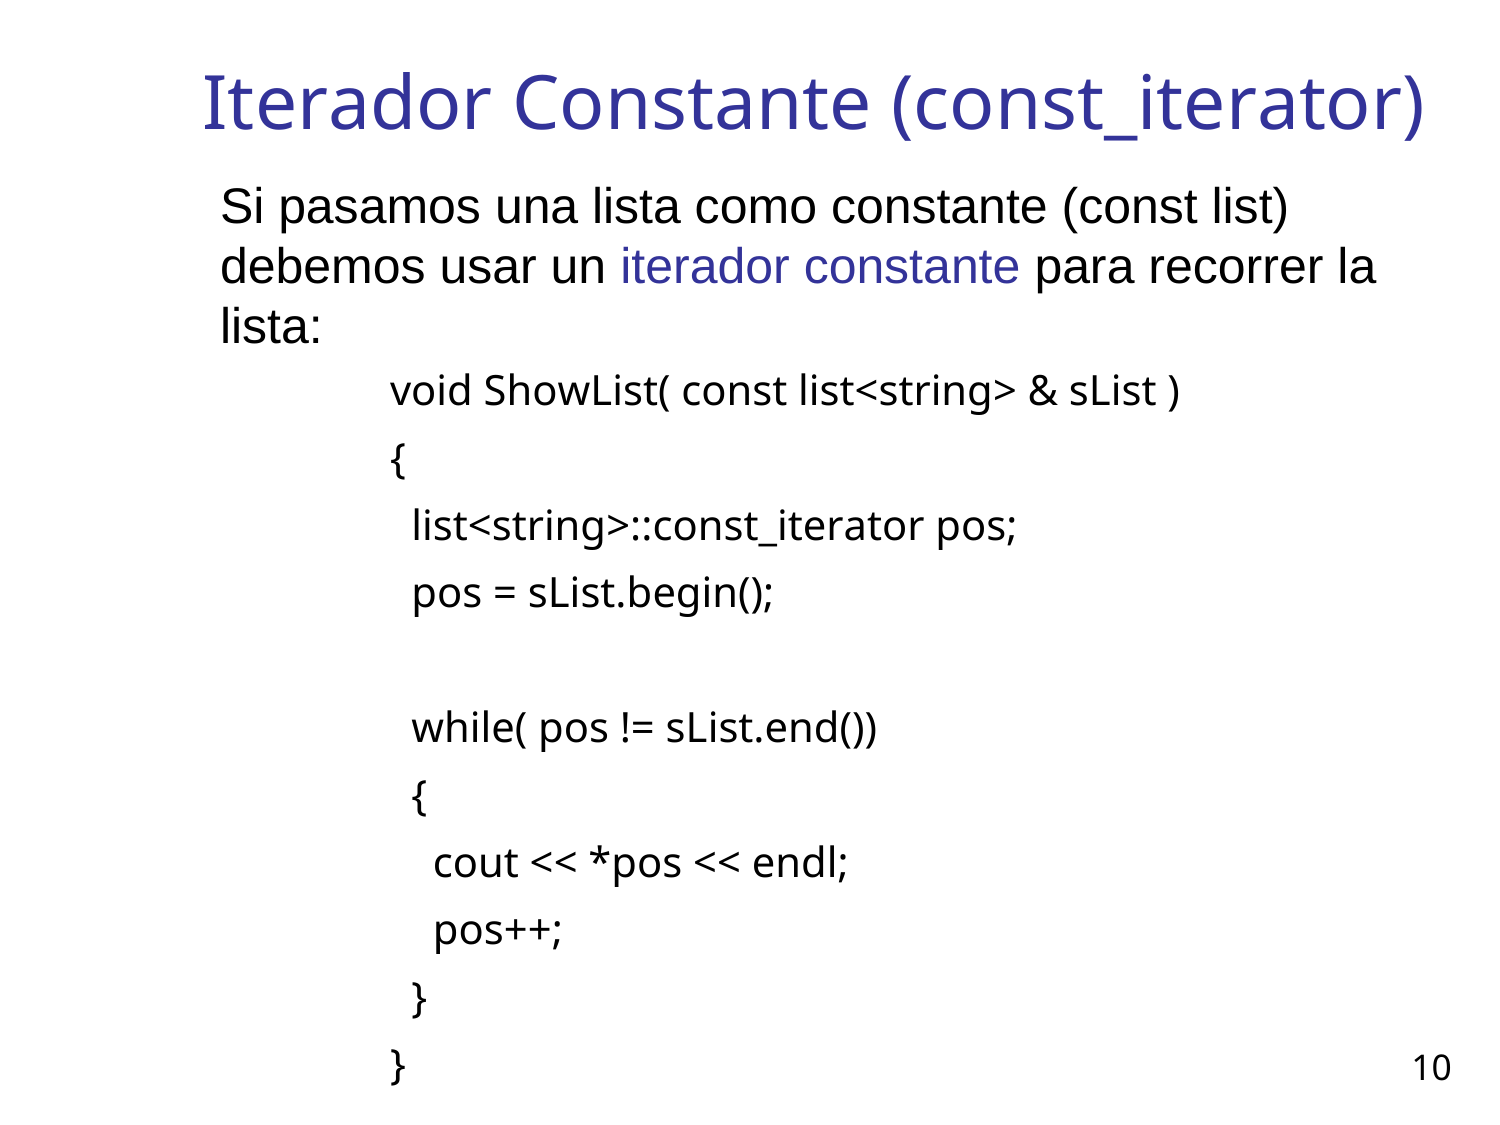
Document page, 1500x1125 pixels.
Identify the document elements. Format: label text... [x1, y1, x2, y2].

list void ShowList( const list<string> & sList )‏ { list<string>::const_iterator pos; pos = sList.begin(); while( pos != sList.end())‏ { cout << *pos << endl; pos++; } } [374, 353, 1463, 1070]
text_box Si pasamos una lista como constante (const list) debemos usar un iterador constante para recorrer la lista: [187, 165, 1426, 362]
title Iterador Constante (const_iterator)‏ [187, 0, 1466, 160]
